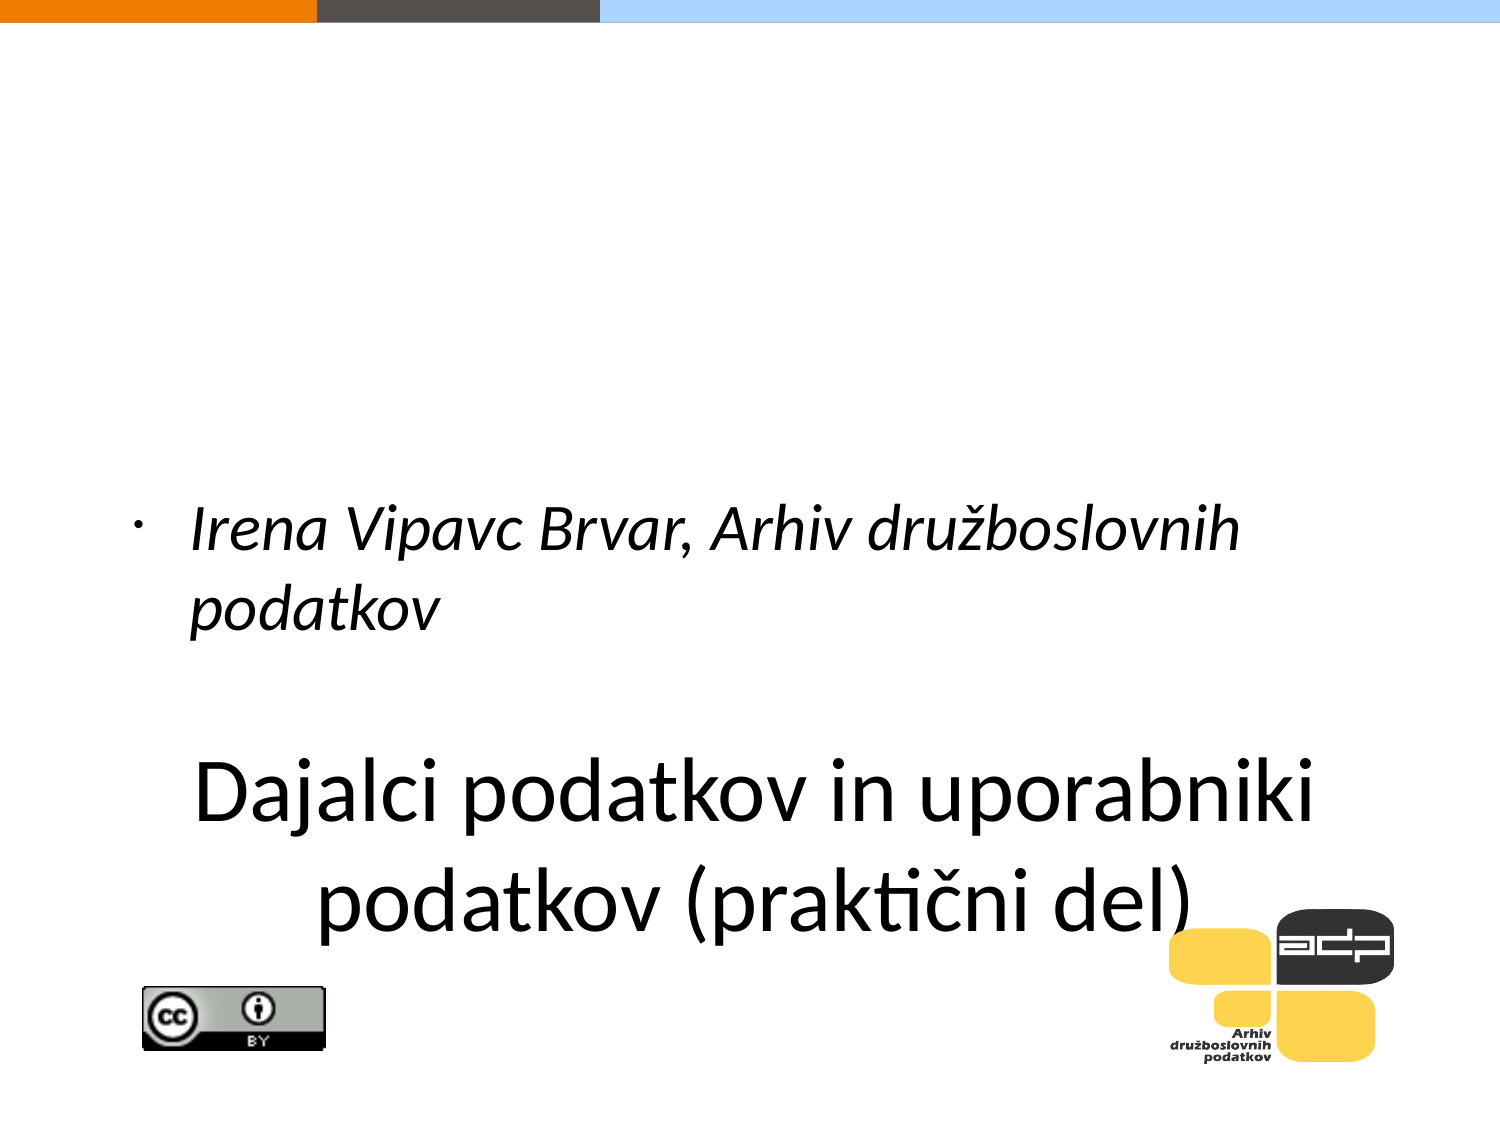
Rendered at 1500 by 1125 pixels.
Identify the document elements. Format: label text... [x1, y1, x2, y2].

picture [1169, 909, 1394, 1064]
list Irena Vipavc Brvar, Arhiv družboslovnih podatkov [118, 476, 1394, 723]
picture [142, 986, 326, 1051]
title Dajalci podatkov in uporabniki podatkov (praktični del) [118, 723, 1394, 947]
